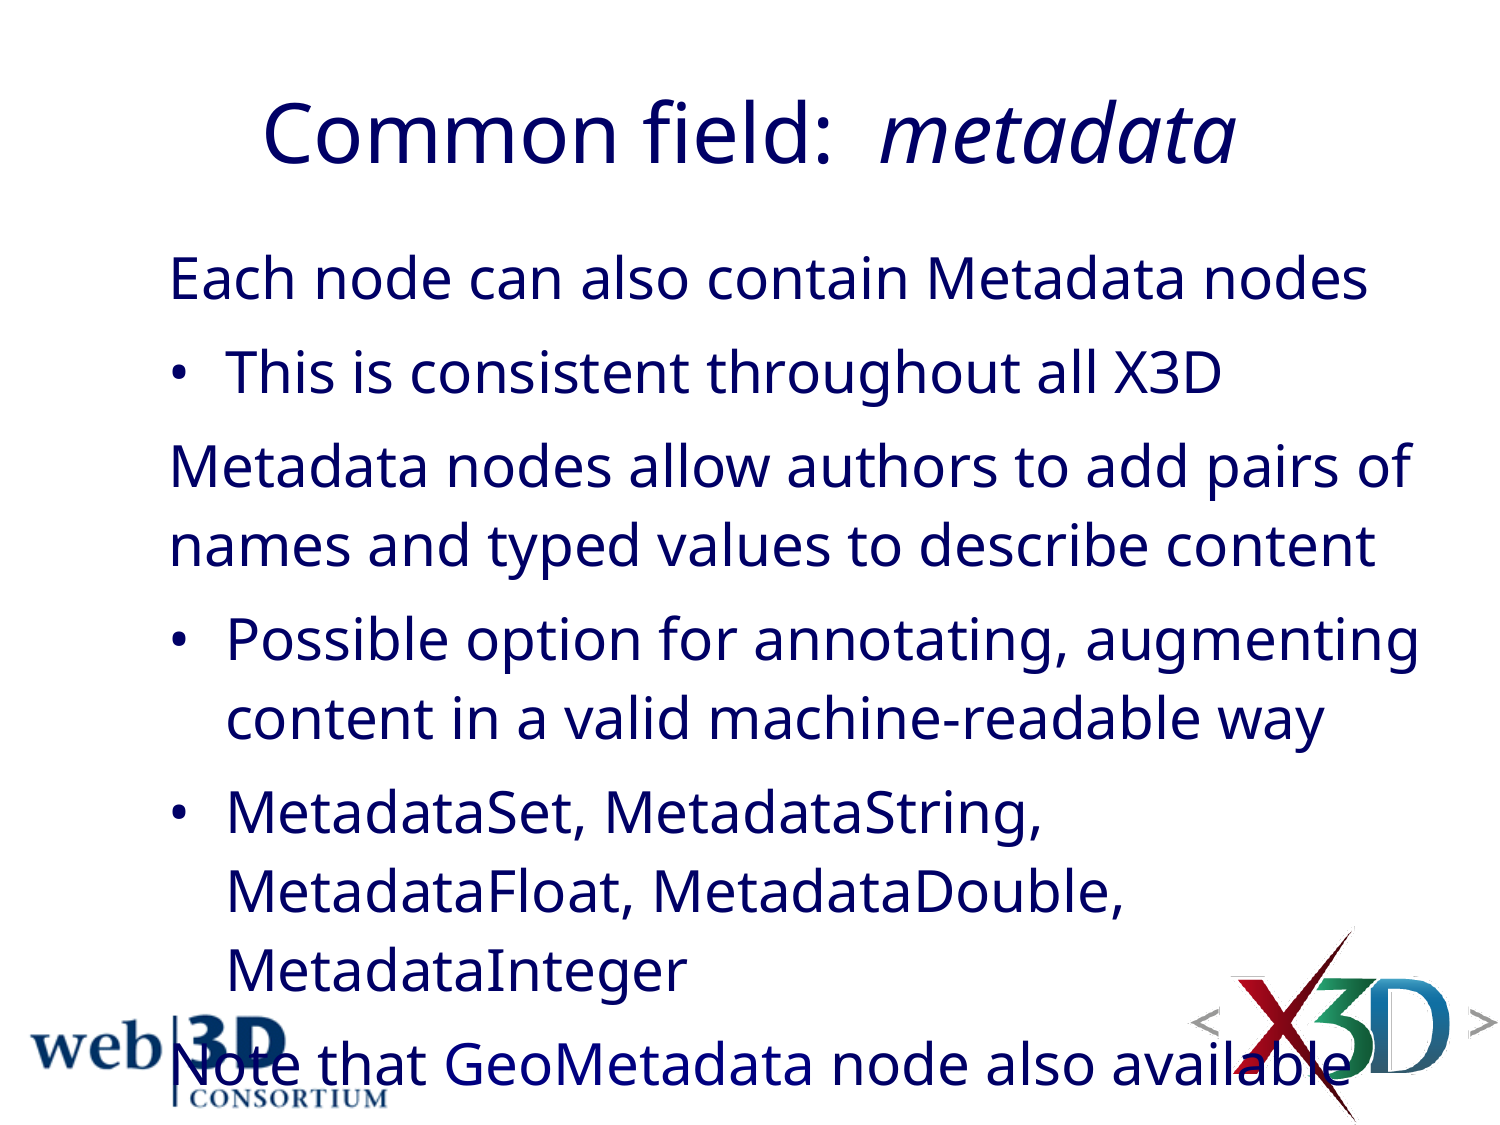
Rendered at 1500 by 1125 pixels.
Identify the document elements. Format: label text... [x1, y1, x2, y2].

picture [1187, 1057, 1196, 1067]
picture [1187, 1070, 1196, 1081]
list Each node can also contain Metadata nodes This is consistent throughout all X3D Metadata nodes allow authors to add pairs of names and typed values to describe content Possible option for annotating, augmenting content in a valid machine-readable way MetadataSet, MetadataString, MetadataFloat, MetadataDouble, MetadataInteger Note that GeoMetadata node also available [112, 237, 1426, 986]
picture [1187, 926, 1500, 1125]
title Common field: metadata [112, 44, 1388, 218]
picture [12, 998, 413, 1118]
